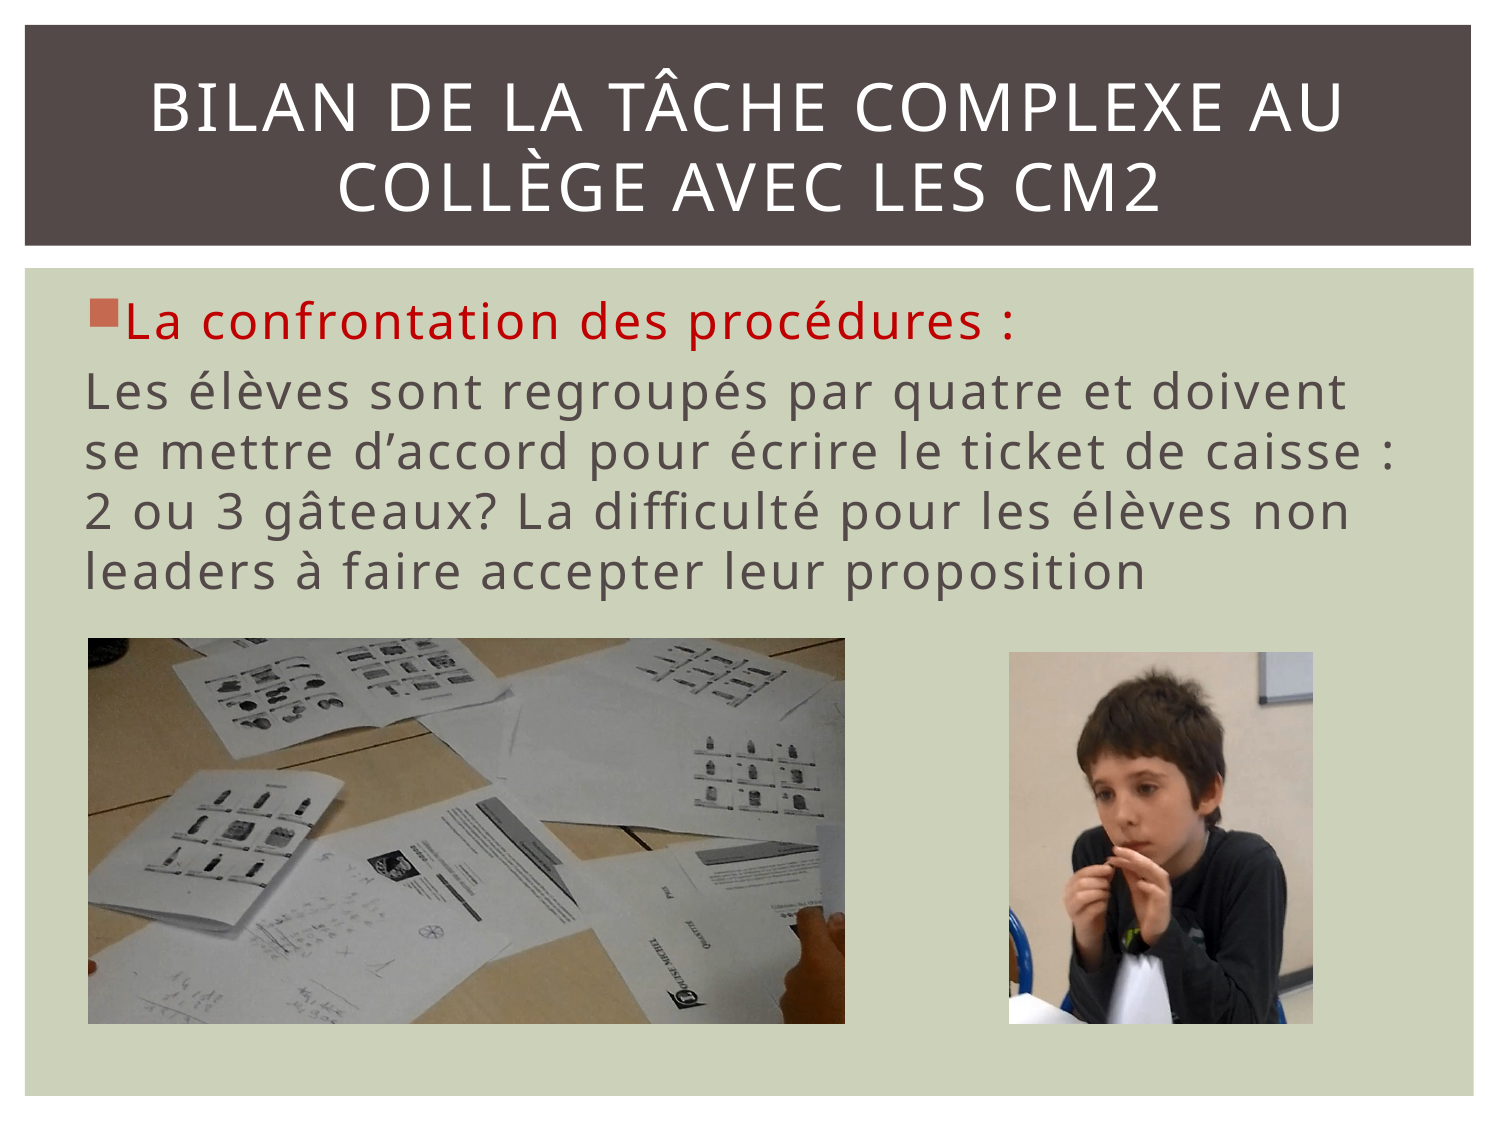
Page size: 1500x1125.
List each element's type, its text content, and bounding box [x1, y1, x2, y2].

title Bilan de la tâche complexe au collège avec les CM2 [62, 58, 1438, 232]
picture [1009, 652, 1313, 1024]
list La confrontation des procédures : Les élèves sont regroupés par quatre et doivent se mettre d’accord pour écrire le ticket de caisse : 2 ou 3 gâteaux? La difficulté pour les élèves non leaders à faire accepter leur proposition [62, 281, 1442, 1005]
picture [88, 638, 845, 1024]
